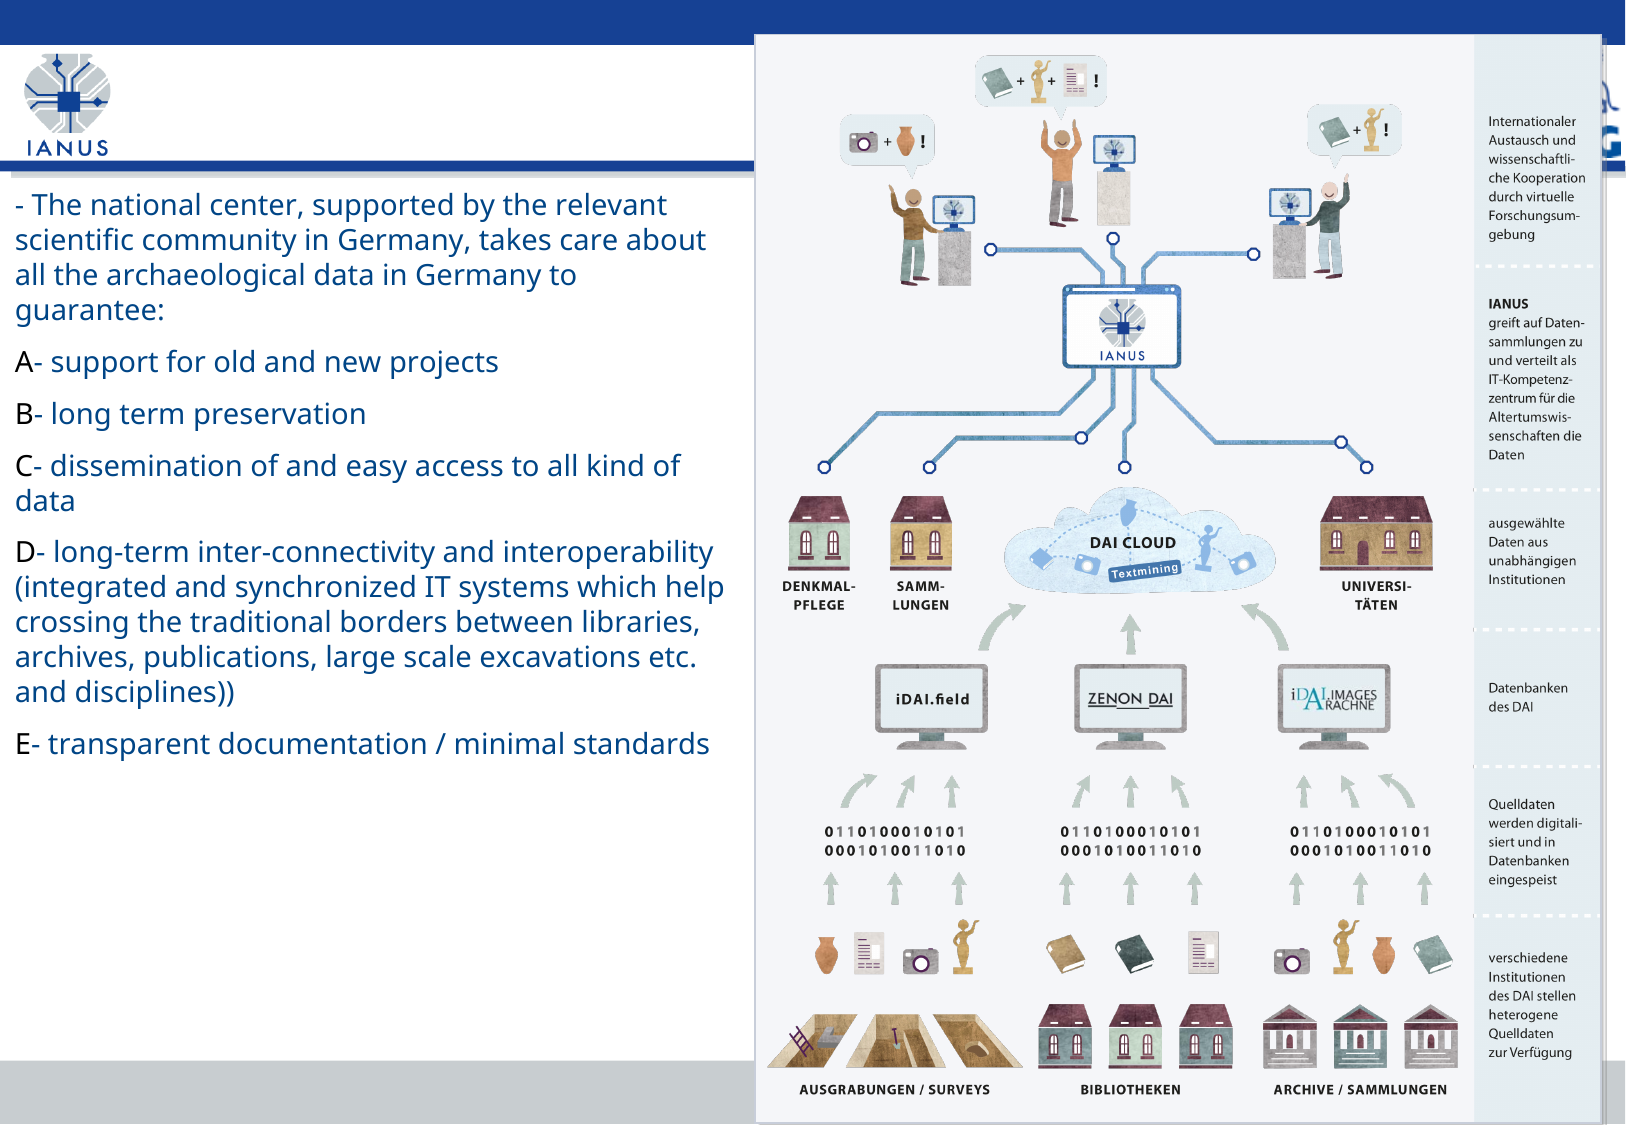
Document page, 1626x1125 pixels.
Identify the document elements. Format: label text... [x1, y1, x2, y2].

text_box - The national center, supported by the relevant scientific community in Germany, takes care about all the archaeological data in Germany to guarantee: - support for old and new projects - long term preservation - dissemination of and easy access to all kind of data - long-term inter-connectivity and interoperability (integrated and synchronized IT systems which help crossing the traditional borders between libraries, archives, publications, large scale excavations etc. and disciplines)) - transparent documentation / minimal standards [0, 178, 745, 698]
picture [755, 35, 1601, 1123]
picture [17, 46, 117, 160]
picture [1607, 47, 1621, 158]
